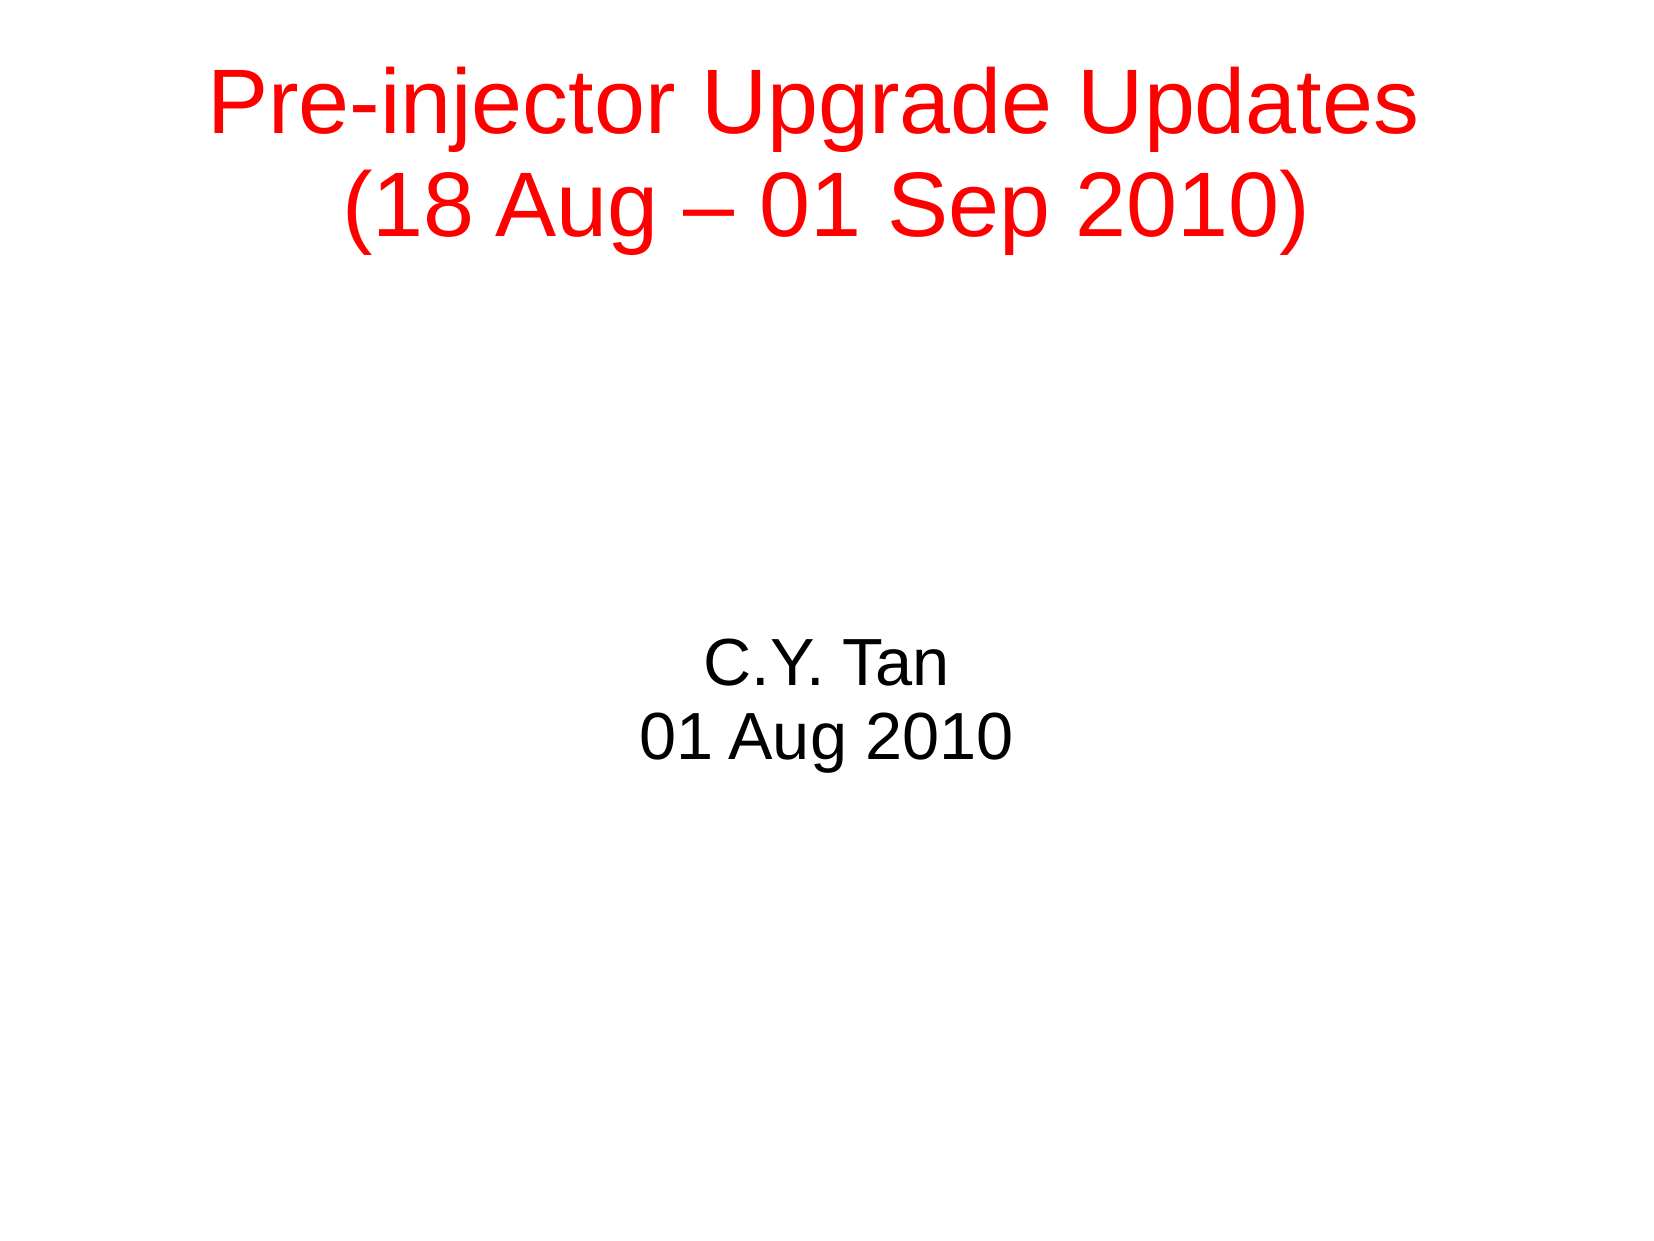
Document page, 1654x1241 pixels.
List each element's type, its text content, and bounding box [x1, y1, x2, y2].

subtitle C.Y. Tan 01 Aug 2010 [82, 297, 1571, 1102]
title Pre-injector Upgrade Updates (18 Aug – 01 Sep 2010) [82, 50, 1571, 256]
